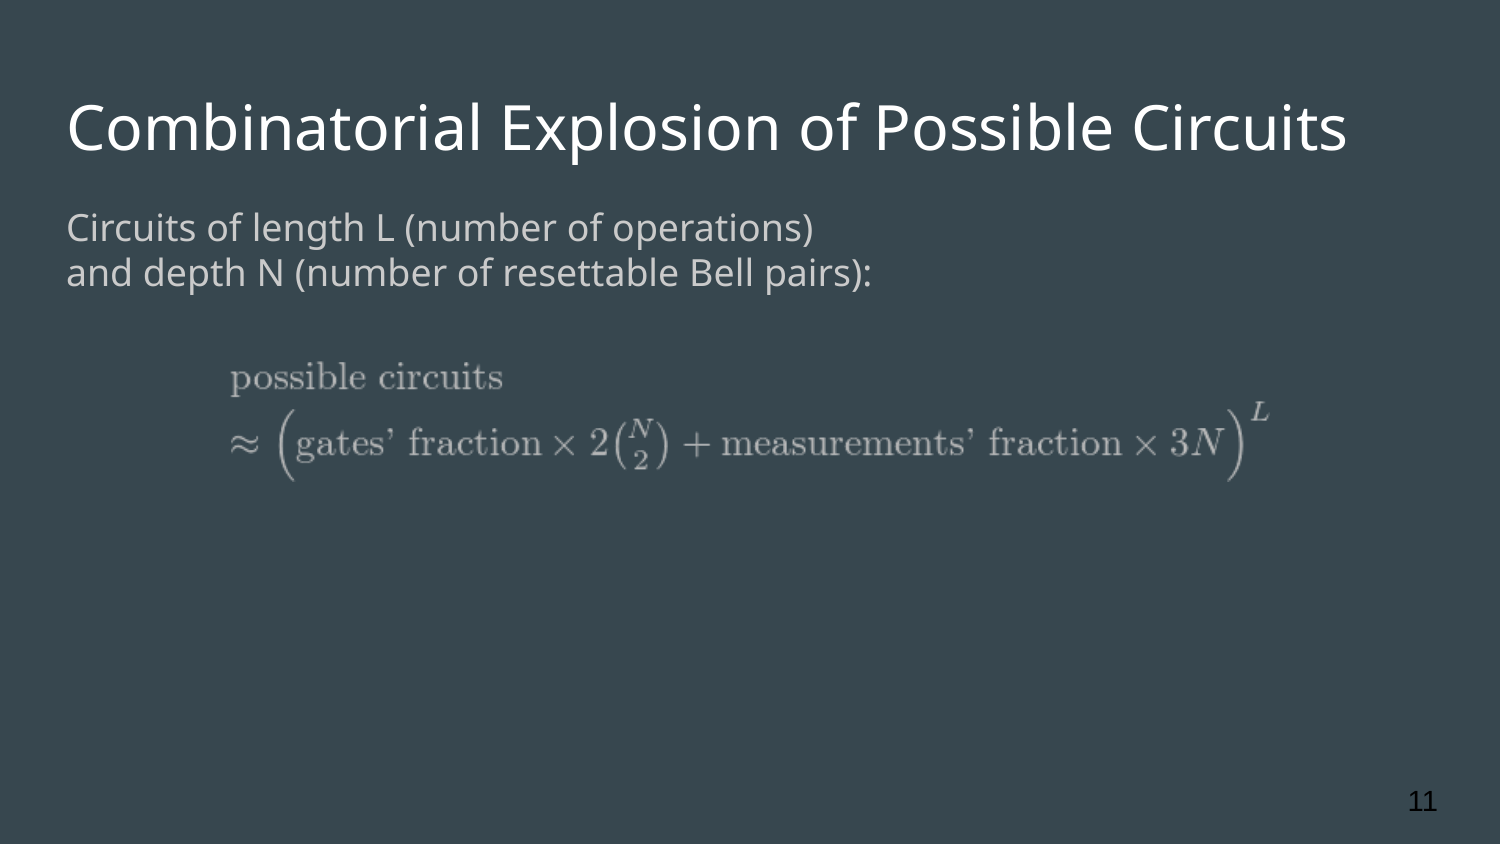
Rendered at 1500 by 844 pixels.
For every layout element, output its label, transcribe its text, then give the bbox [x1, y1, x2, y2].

list Circuits of length L (number of operations) and depth N (number of resettable Bell pairs): [51, 189, 1449, 807]
picture [230, 361, 1270, 482]
slide_number <number> [1392, 767, 1483, 833]
title Combinatorial Explosion of Possible Circuits [51, 72, 1449, 167]
